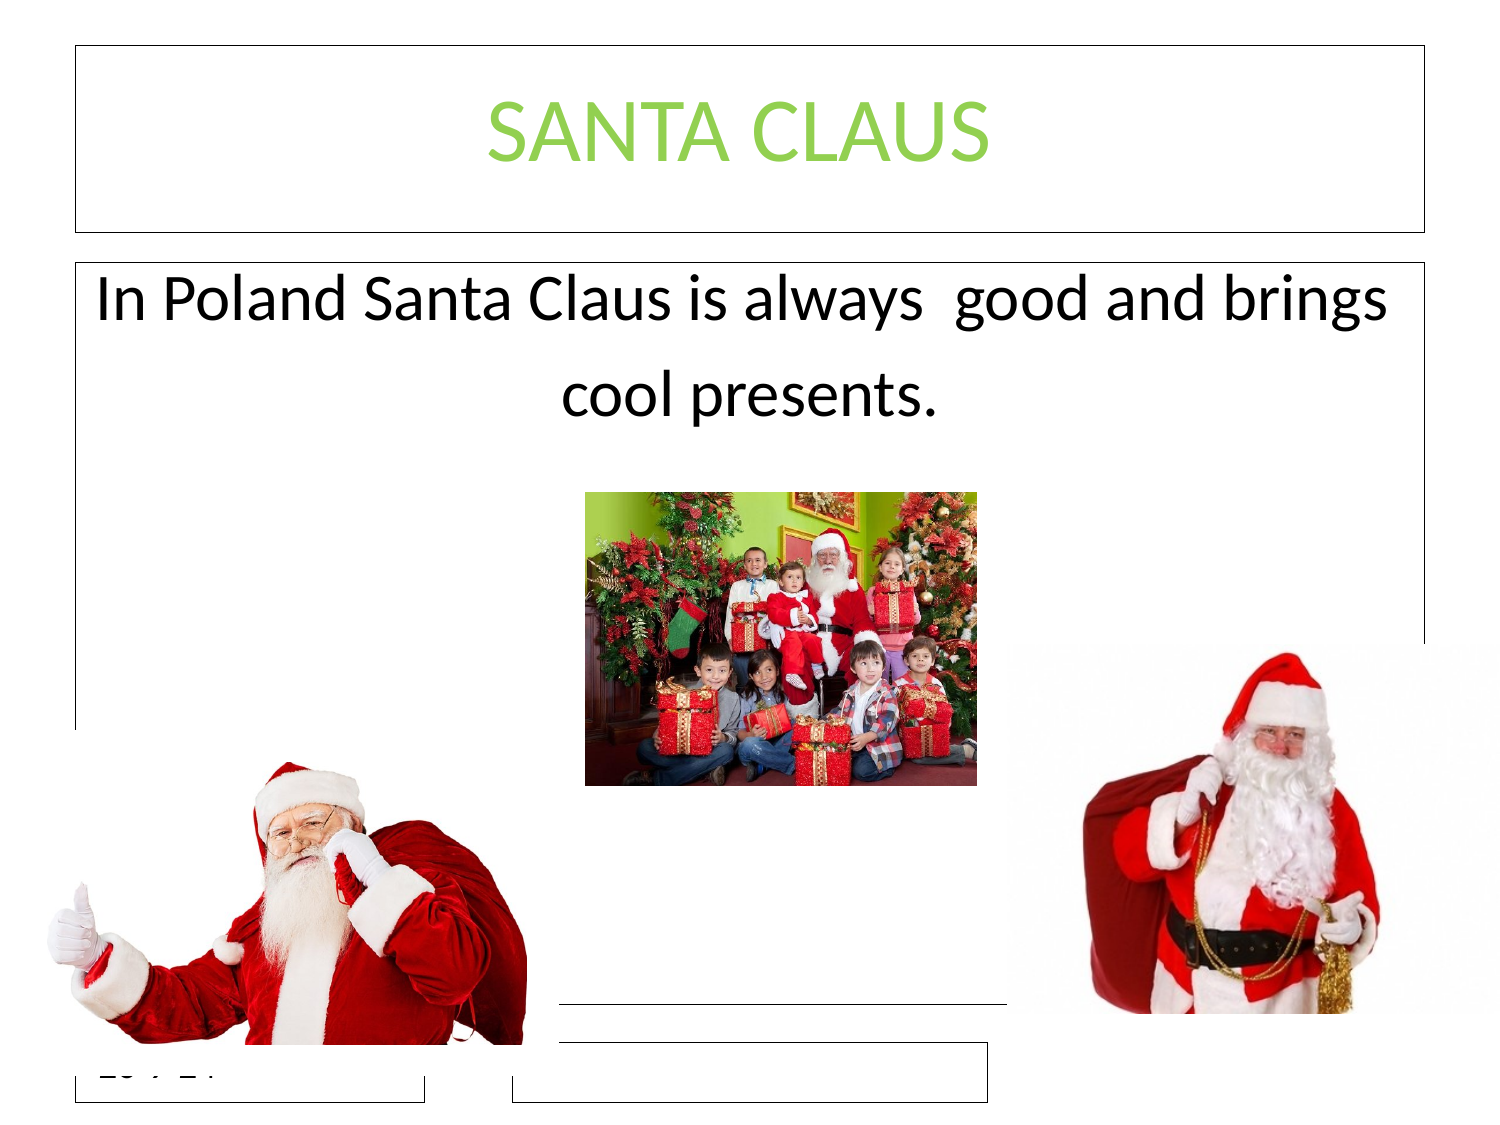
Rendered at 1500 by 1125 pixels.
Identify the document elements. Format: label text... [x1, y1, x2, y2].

picture [46, 761, 528, 1046]
list In Poland Santa Claus is always good and brings cool presents. [75, 262, 1425, 1005]
picture [585, 492, 977, 786]
picture [1007, 644, 1500, 1014]
title SANTA CLAUS [75, 45, 1425, 233]
